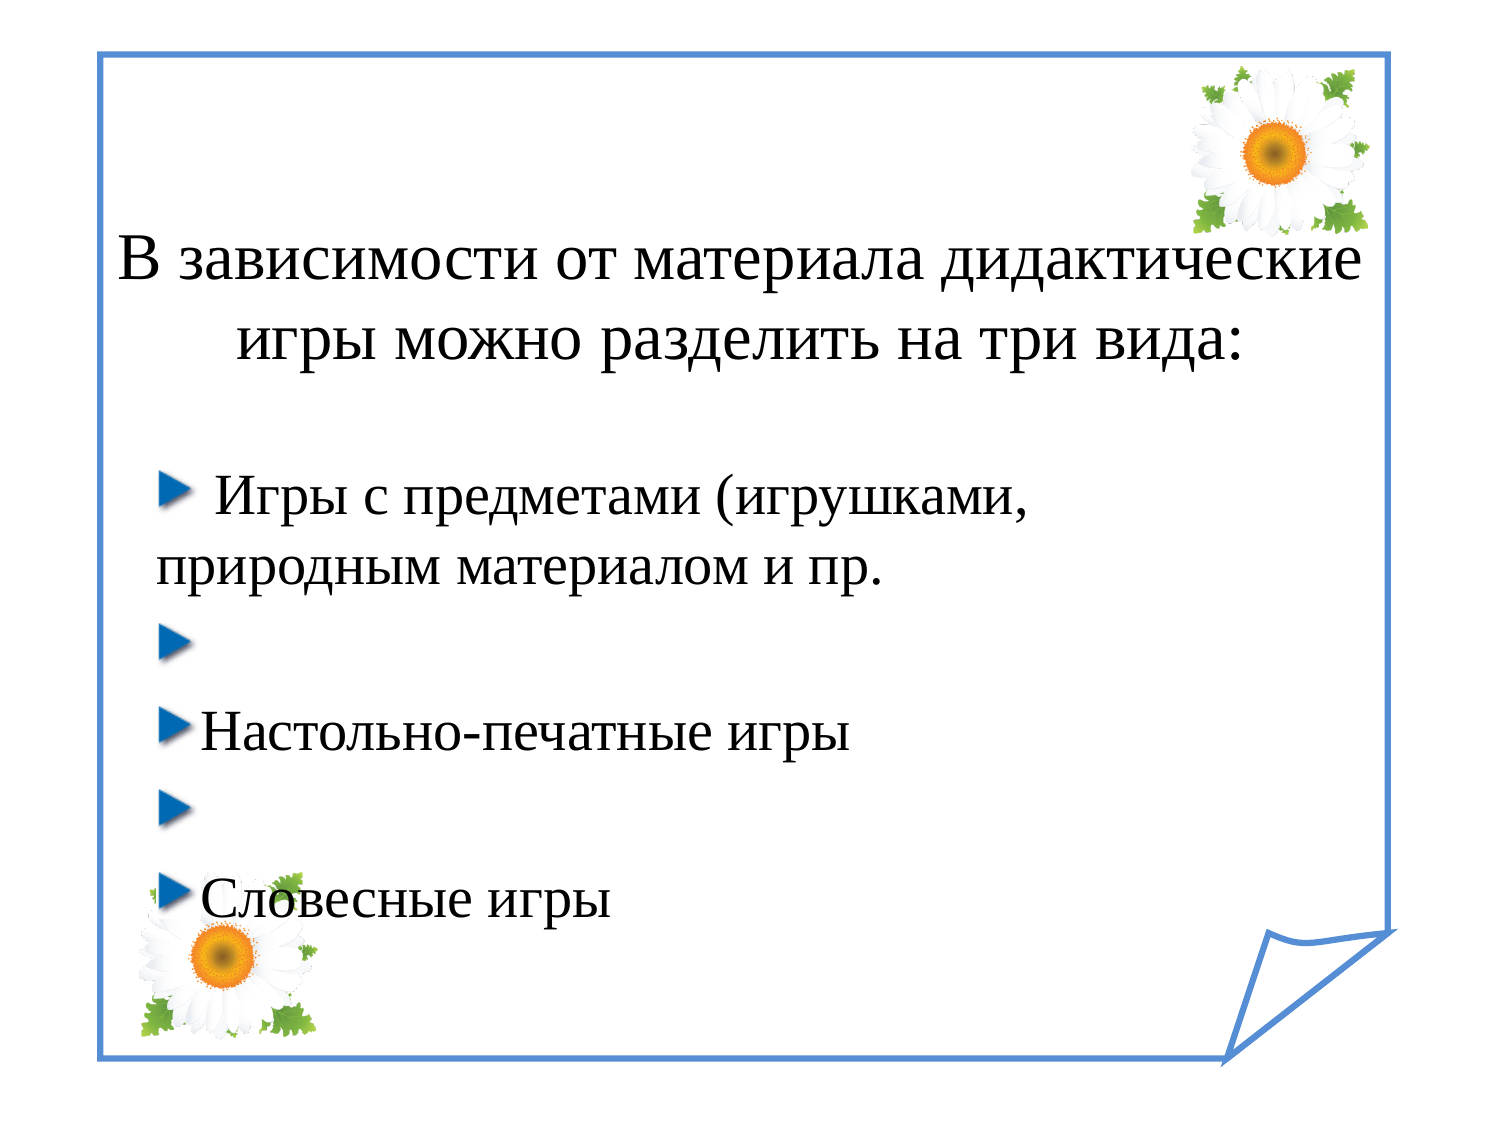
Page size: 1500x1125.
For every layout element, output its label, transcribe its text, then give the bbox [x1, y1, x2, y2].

title В зависимости от материала дидактические игры можно разделить на три вида: [100, 125, 1382, 378]
list Игры с предметами (игрушками, природным материалом и пр. Настольно-печатные игры Словесные игры [141, 448, 1335, 957]
